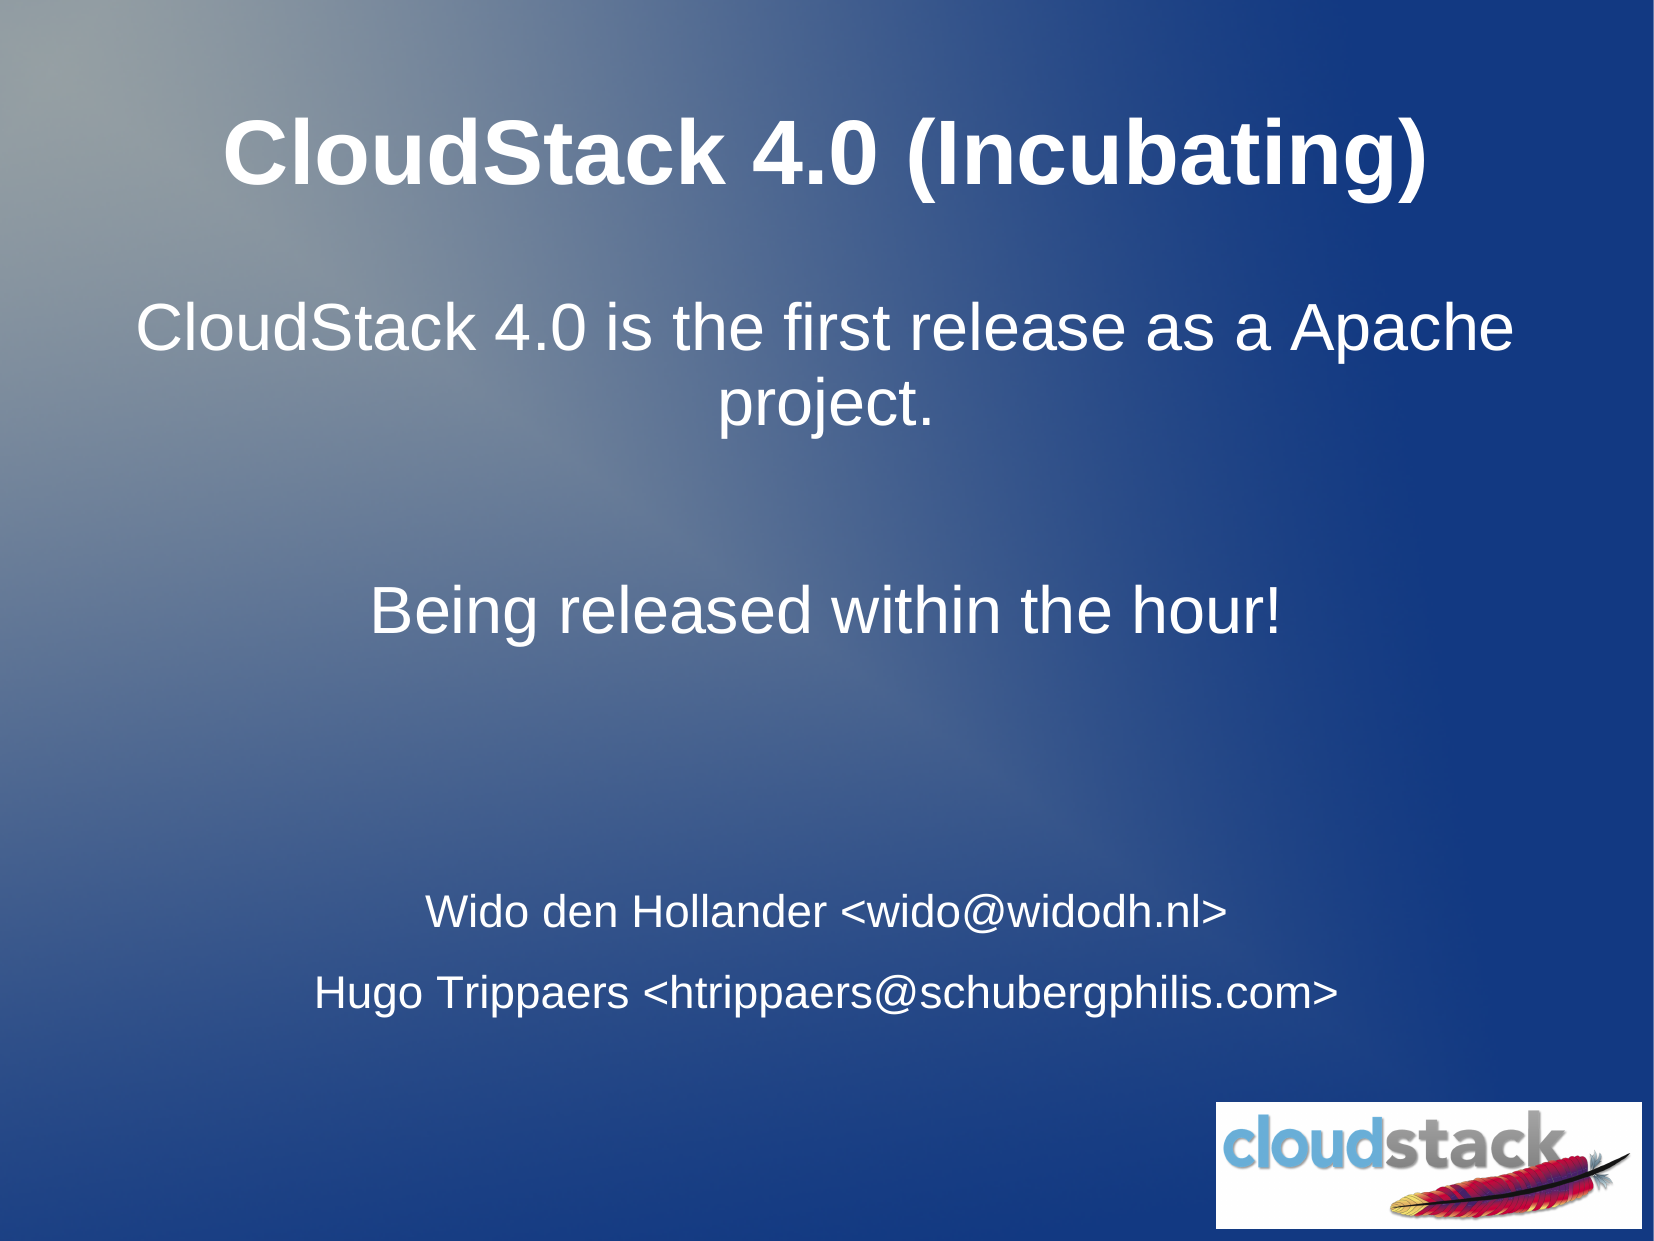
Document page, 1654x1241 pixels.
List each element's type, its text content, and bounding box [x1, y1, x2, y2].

title CloudStack 4.0 (Incubating) [82, 49, 1571, 257]
picture [0, 0, 1654, 1241]
list CloudStack 4.0 is the first release as a Apache project. Being released within the hour! Wido den Hollander <wido@widodh.nl> Hugo Trippaers <htrippaers@schubergphilis.com> [82, 290, 1571, 1019]
